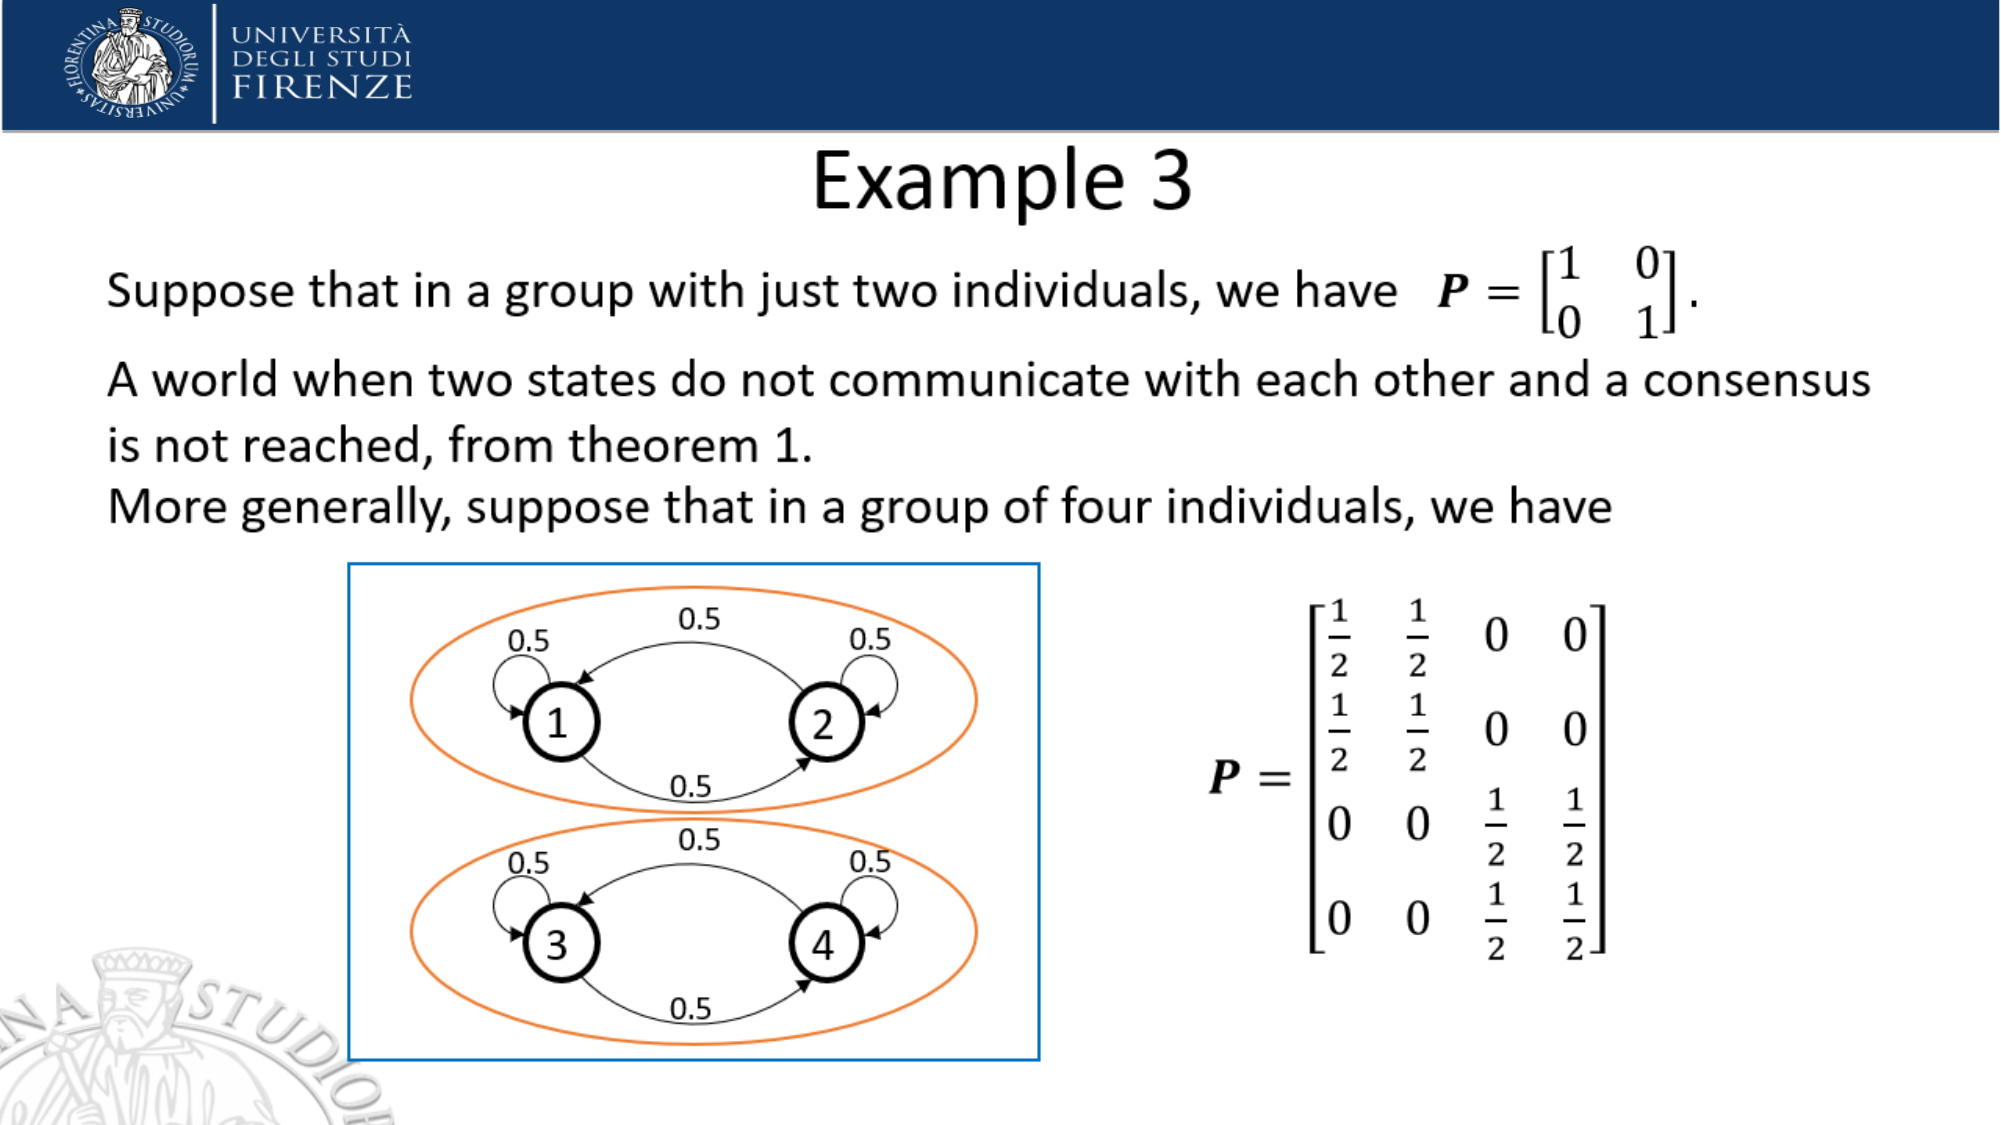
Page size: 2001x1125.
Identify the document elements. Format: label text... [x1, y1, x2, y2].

picture [0, 138, 2000, 1125]
title Example 3 [99, 87, 1900, 138]
